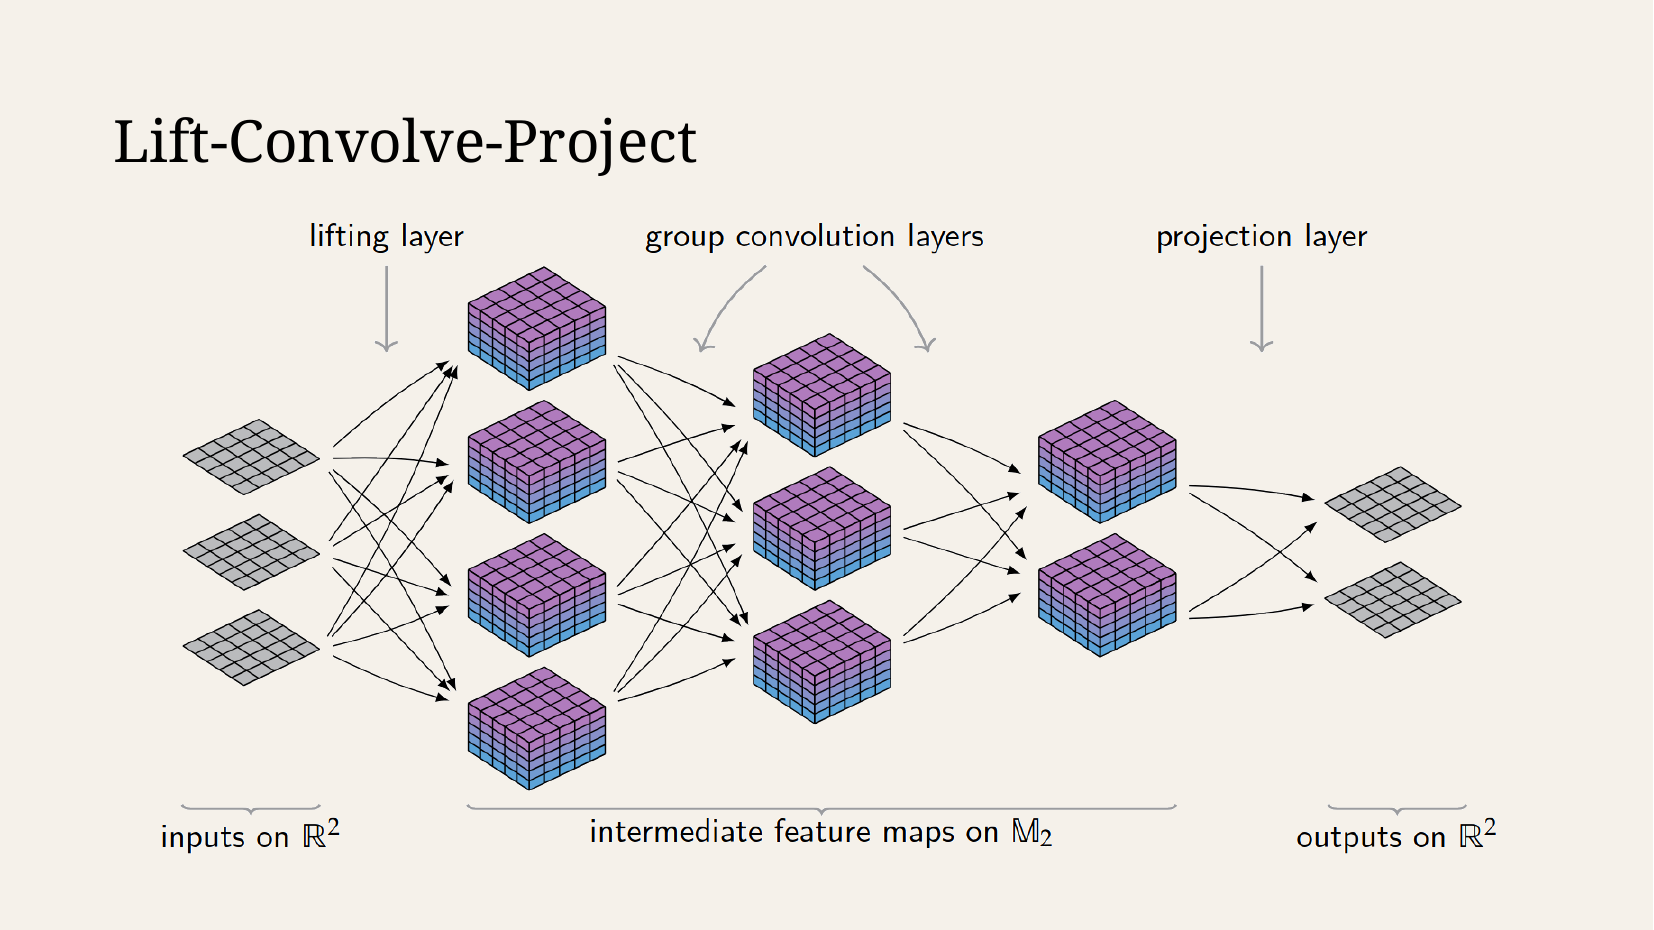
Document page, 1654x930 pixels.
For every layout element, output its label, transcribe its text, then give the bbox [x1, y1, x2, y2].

title Lift-Convolve-Project [113, 49, 1540, 230]
picture [151, 217, 1502, 854]
